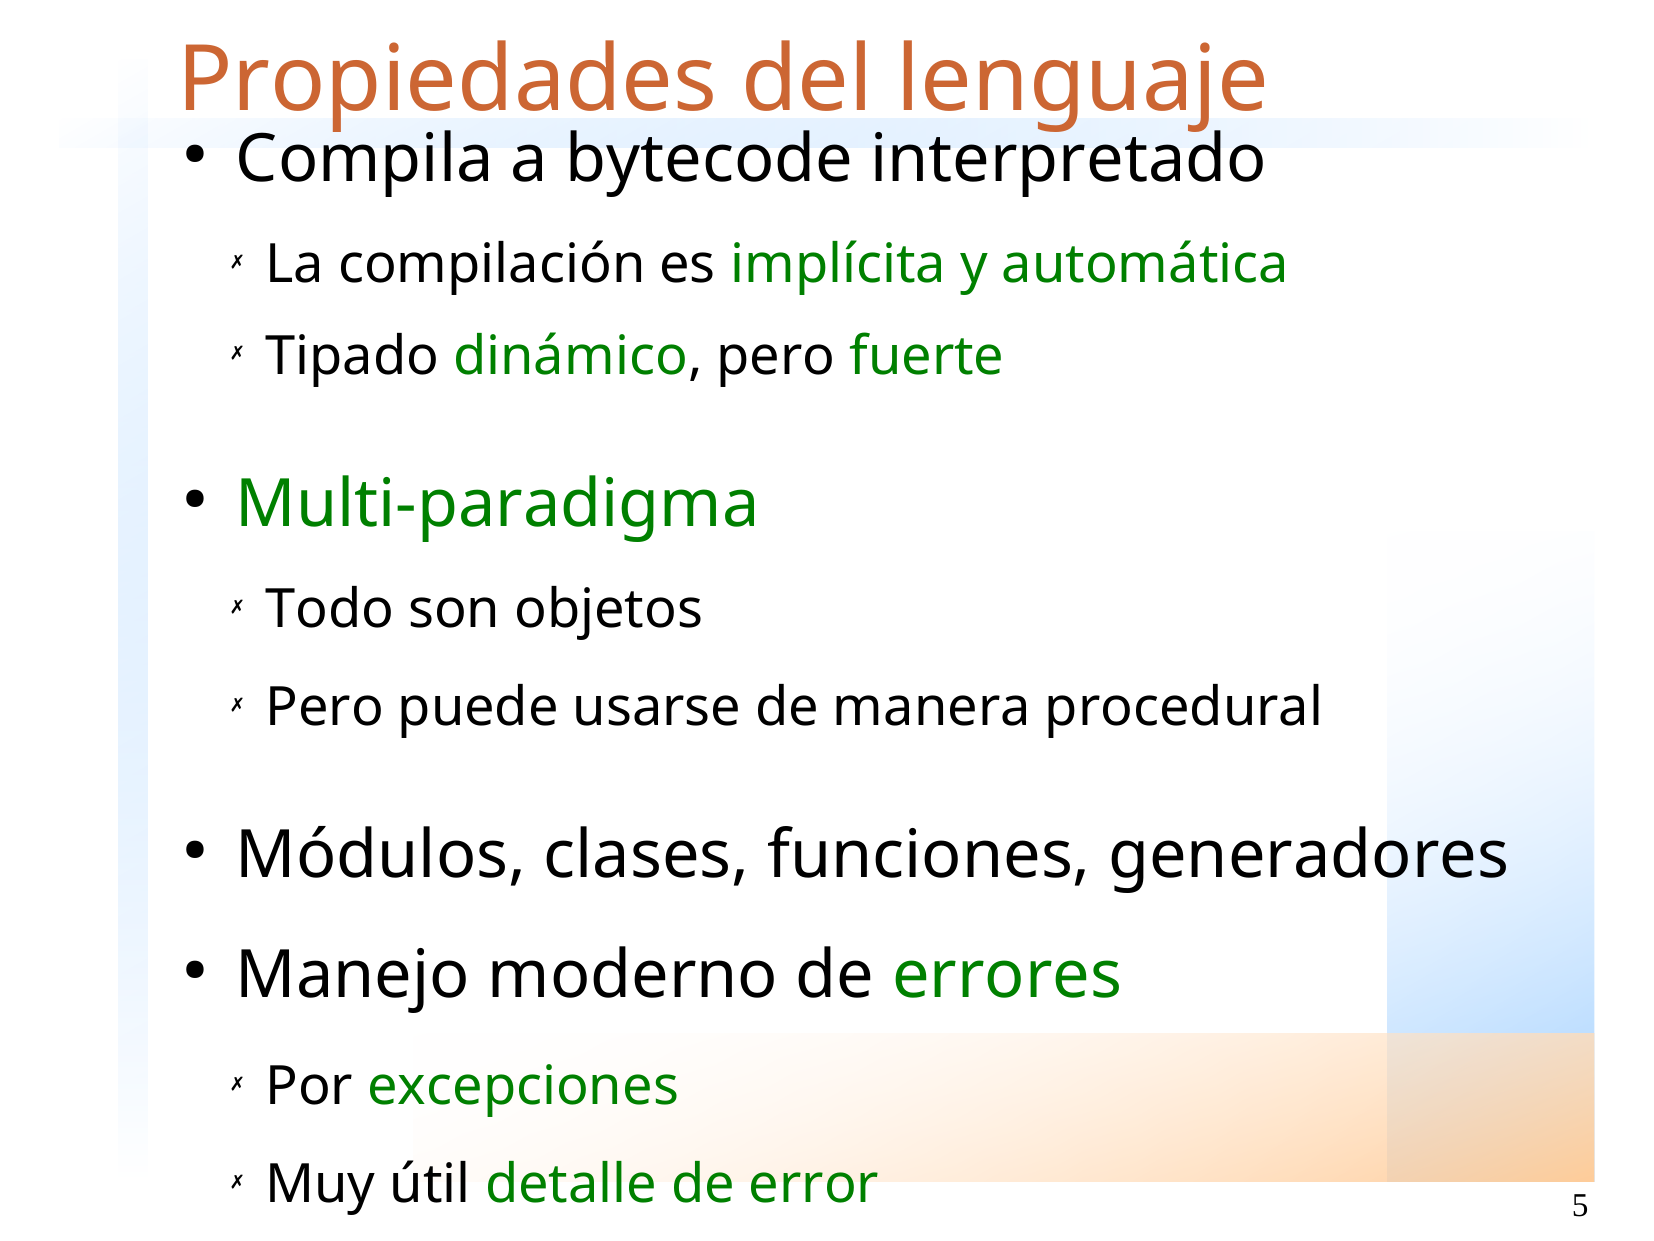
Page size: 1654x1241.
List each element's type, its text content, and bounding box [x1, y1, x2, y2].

title Propiedades del lenguaje [177, 0, 1595, 147]
subtitle Compila a bytecode interpretado La compilación es implícita y automática Tipado dinámico, pero fuerte Multi-paradigma Todo son objetos Pero puede usarse de manera procedural Módulos, clases, funciones, generadores Manejo moderno de errores Por excepciones Muy útil detalle de error [147, 147, 1595, 1181]
